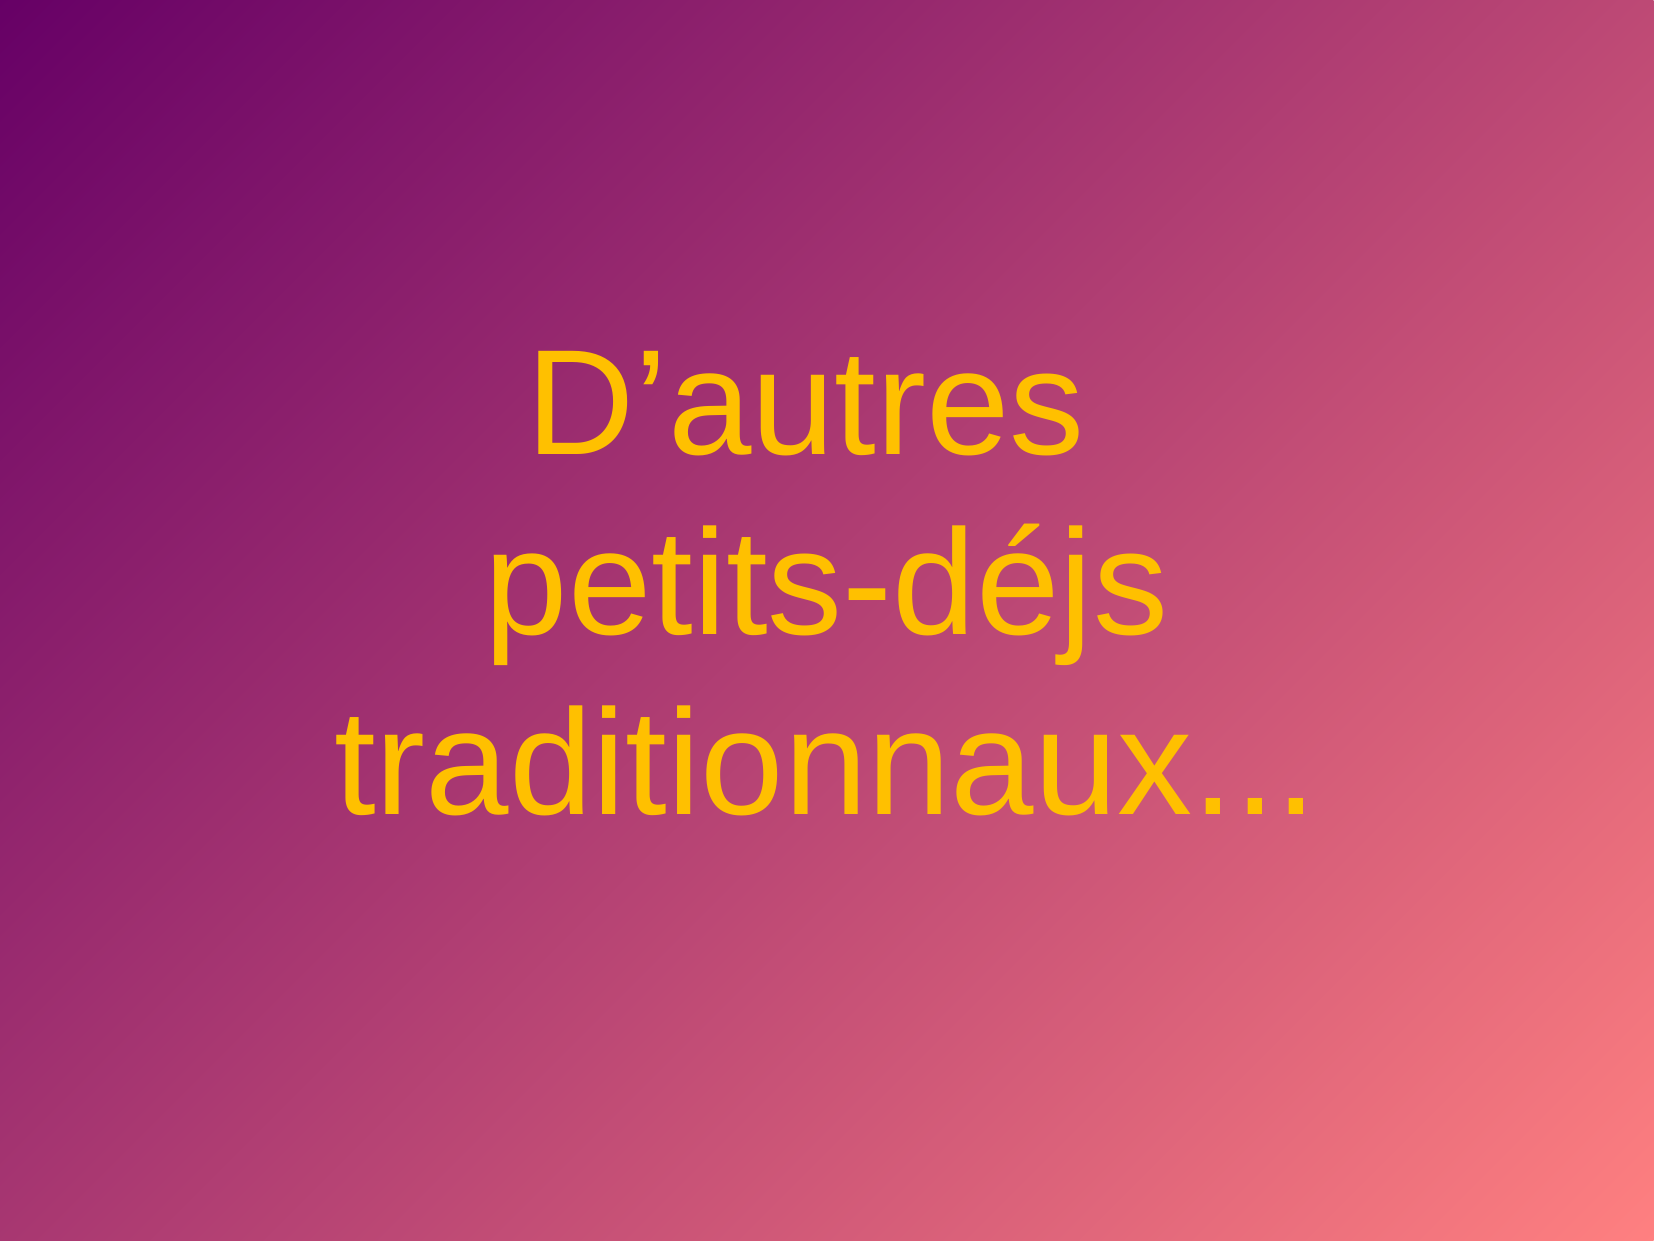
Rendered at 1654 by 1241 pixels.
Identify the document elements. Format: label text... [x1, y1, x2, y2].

title D’autres petits-déjs traditionnaux... [206, 304, 1447, 826]
